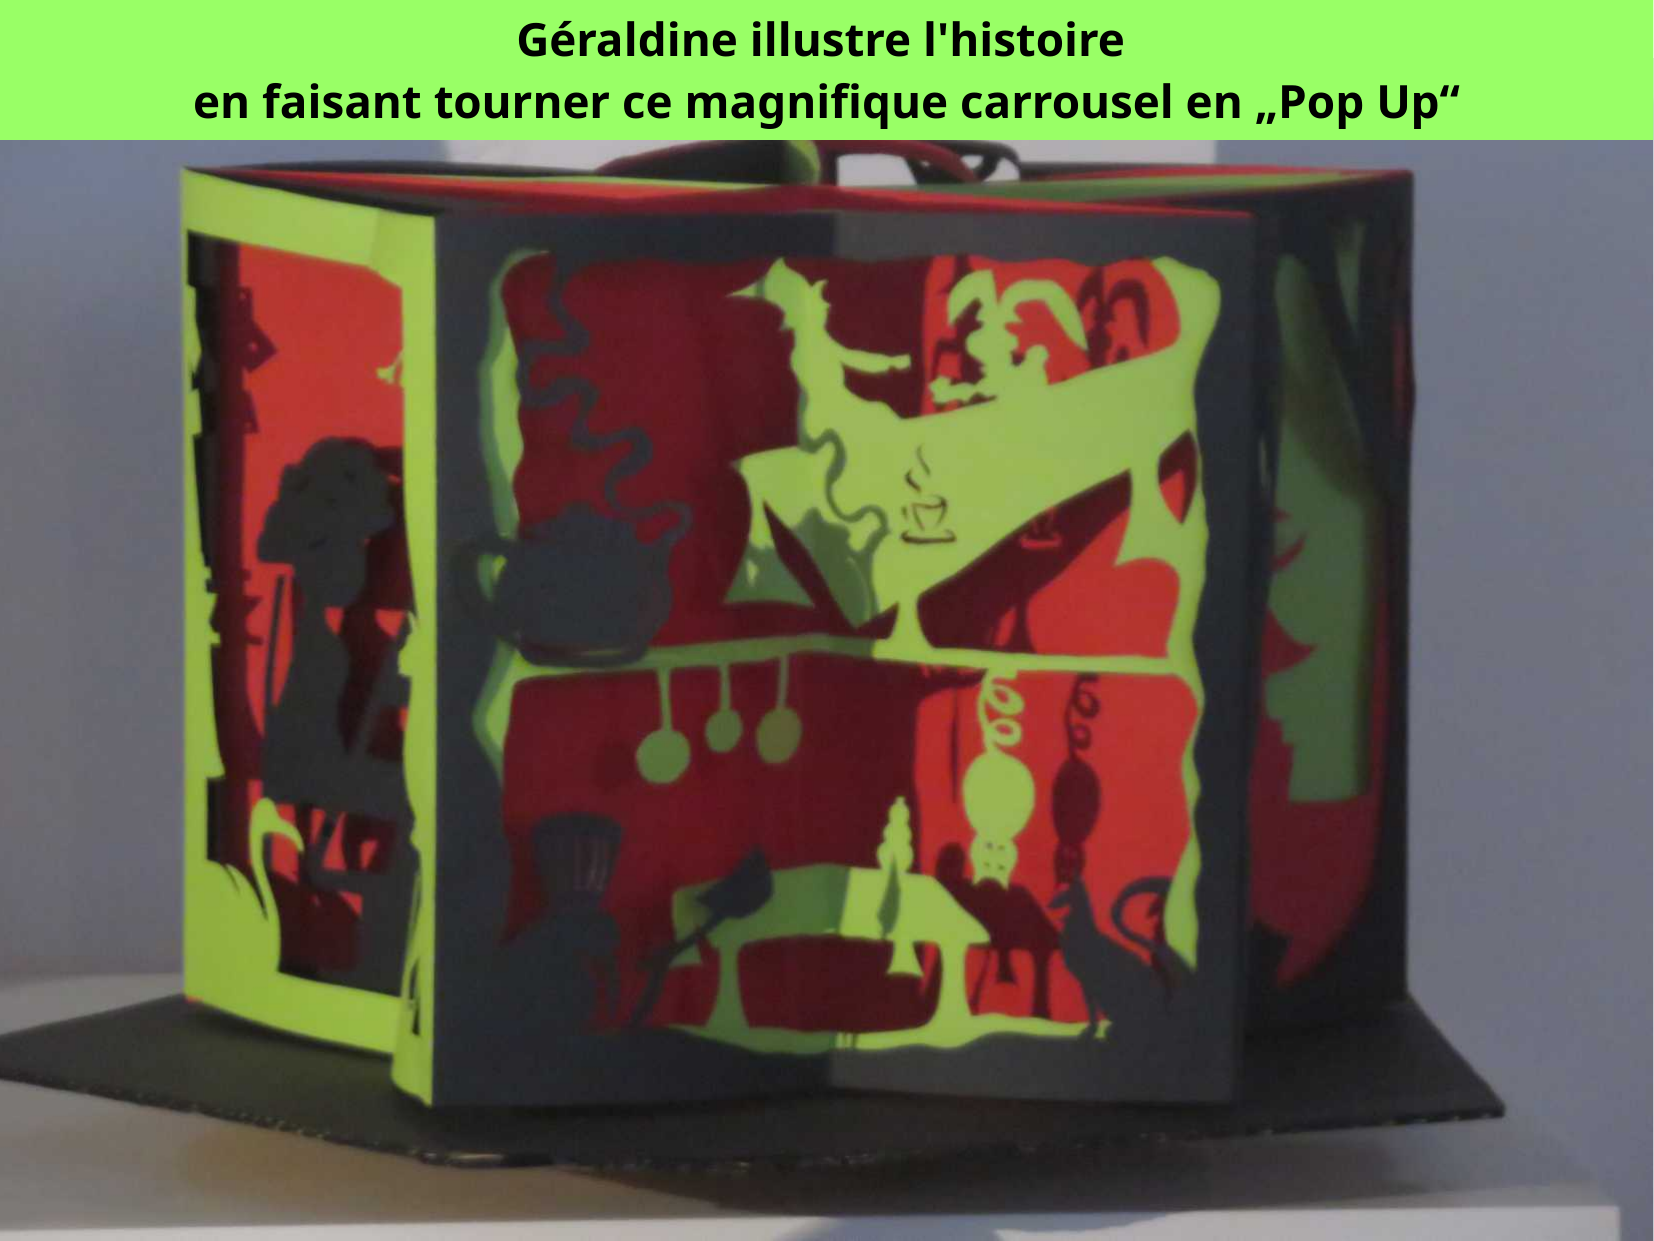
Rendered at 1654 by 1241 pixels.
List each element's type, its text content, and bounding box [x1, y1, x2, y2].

text_box Géraldine illustre l'histoire en faisant tourner ce magnifique carrousel en „Pop Up“ [0, 0, 1654, 130]
picture [0, 140, 1654, 1241]
